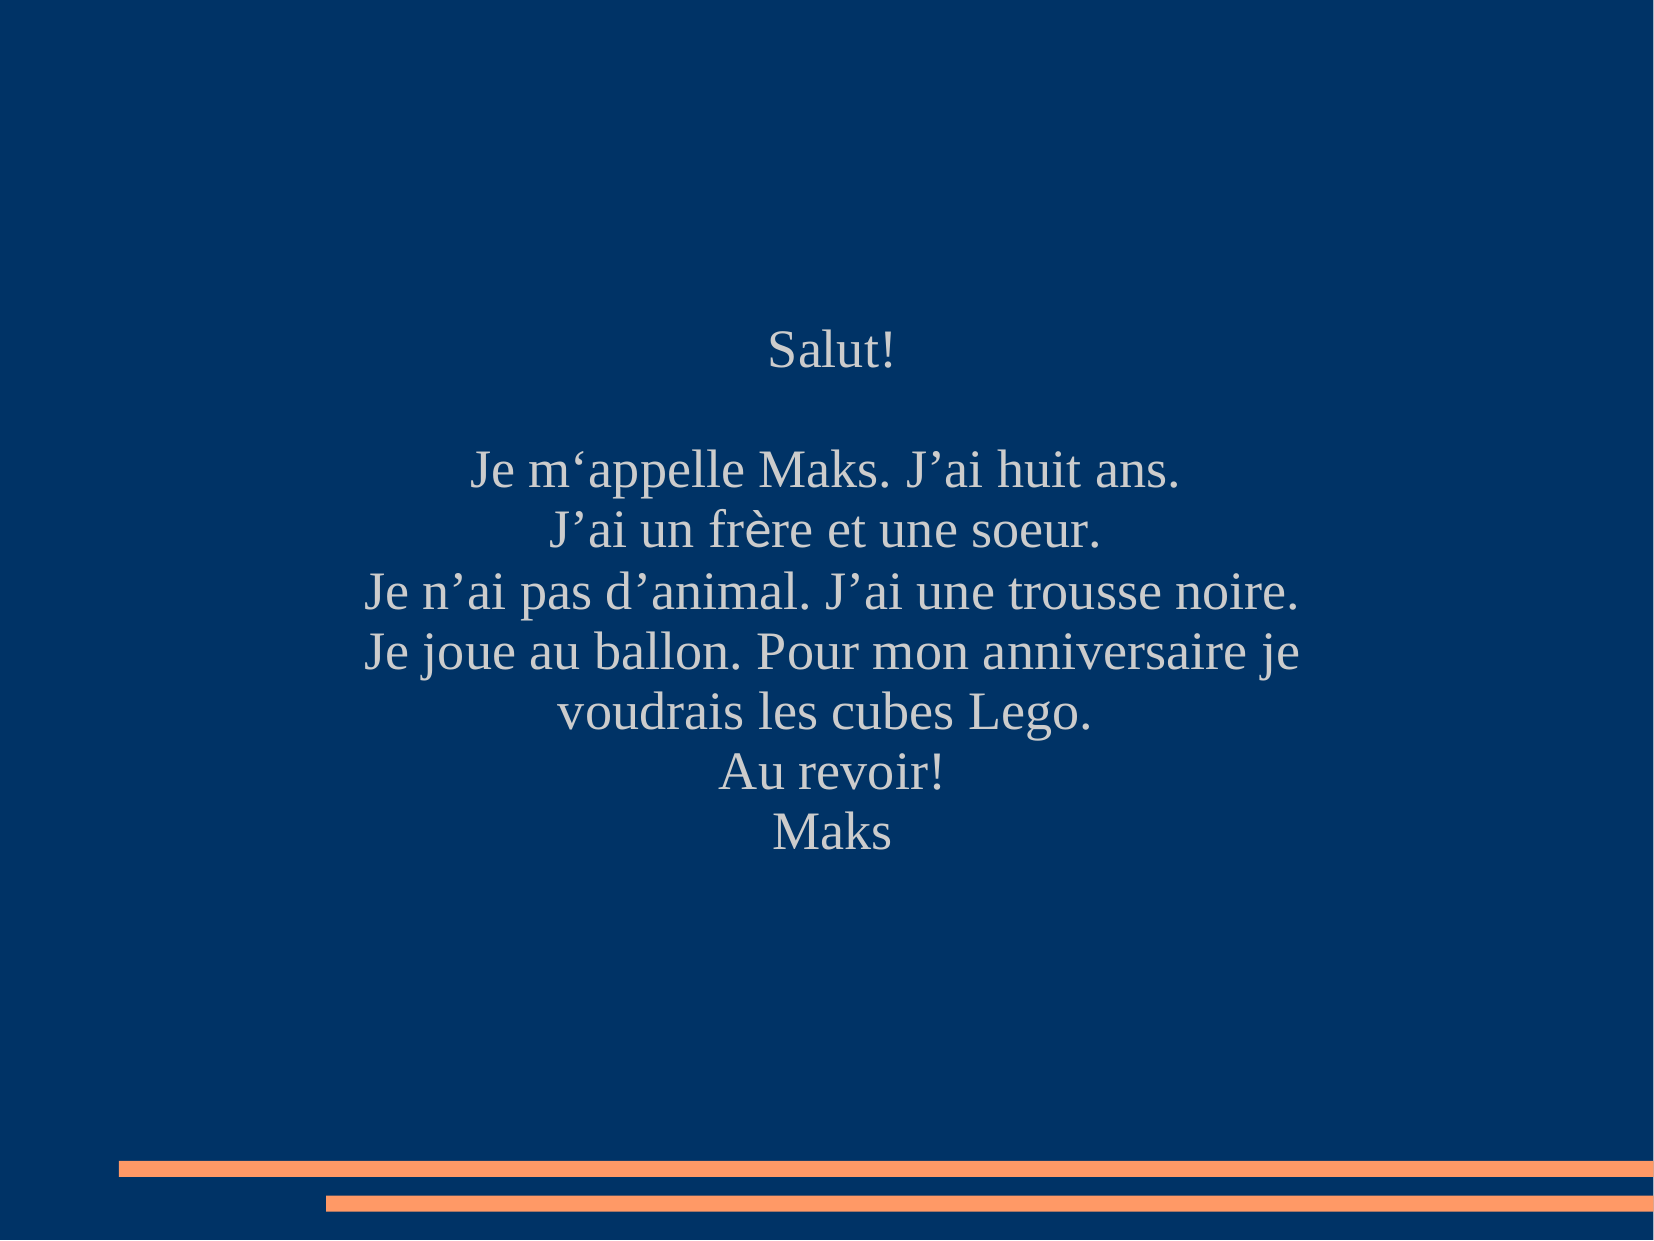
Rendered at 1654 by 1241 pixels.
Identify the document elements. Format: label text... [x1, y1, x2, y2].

subtitle Salut! Je m‘appelle Maks. J’ai huit ans. J’ai un frère et une soeur. Je n’ai pas d’animal. J’ai une trousse noire. Je joue au ballon. Pour mon anniversaire je voudrais les cubes Lego. Au revoir! Maks [342, 35, 1323, 1146]
